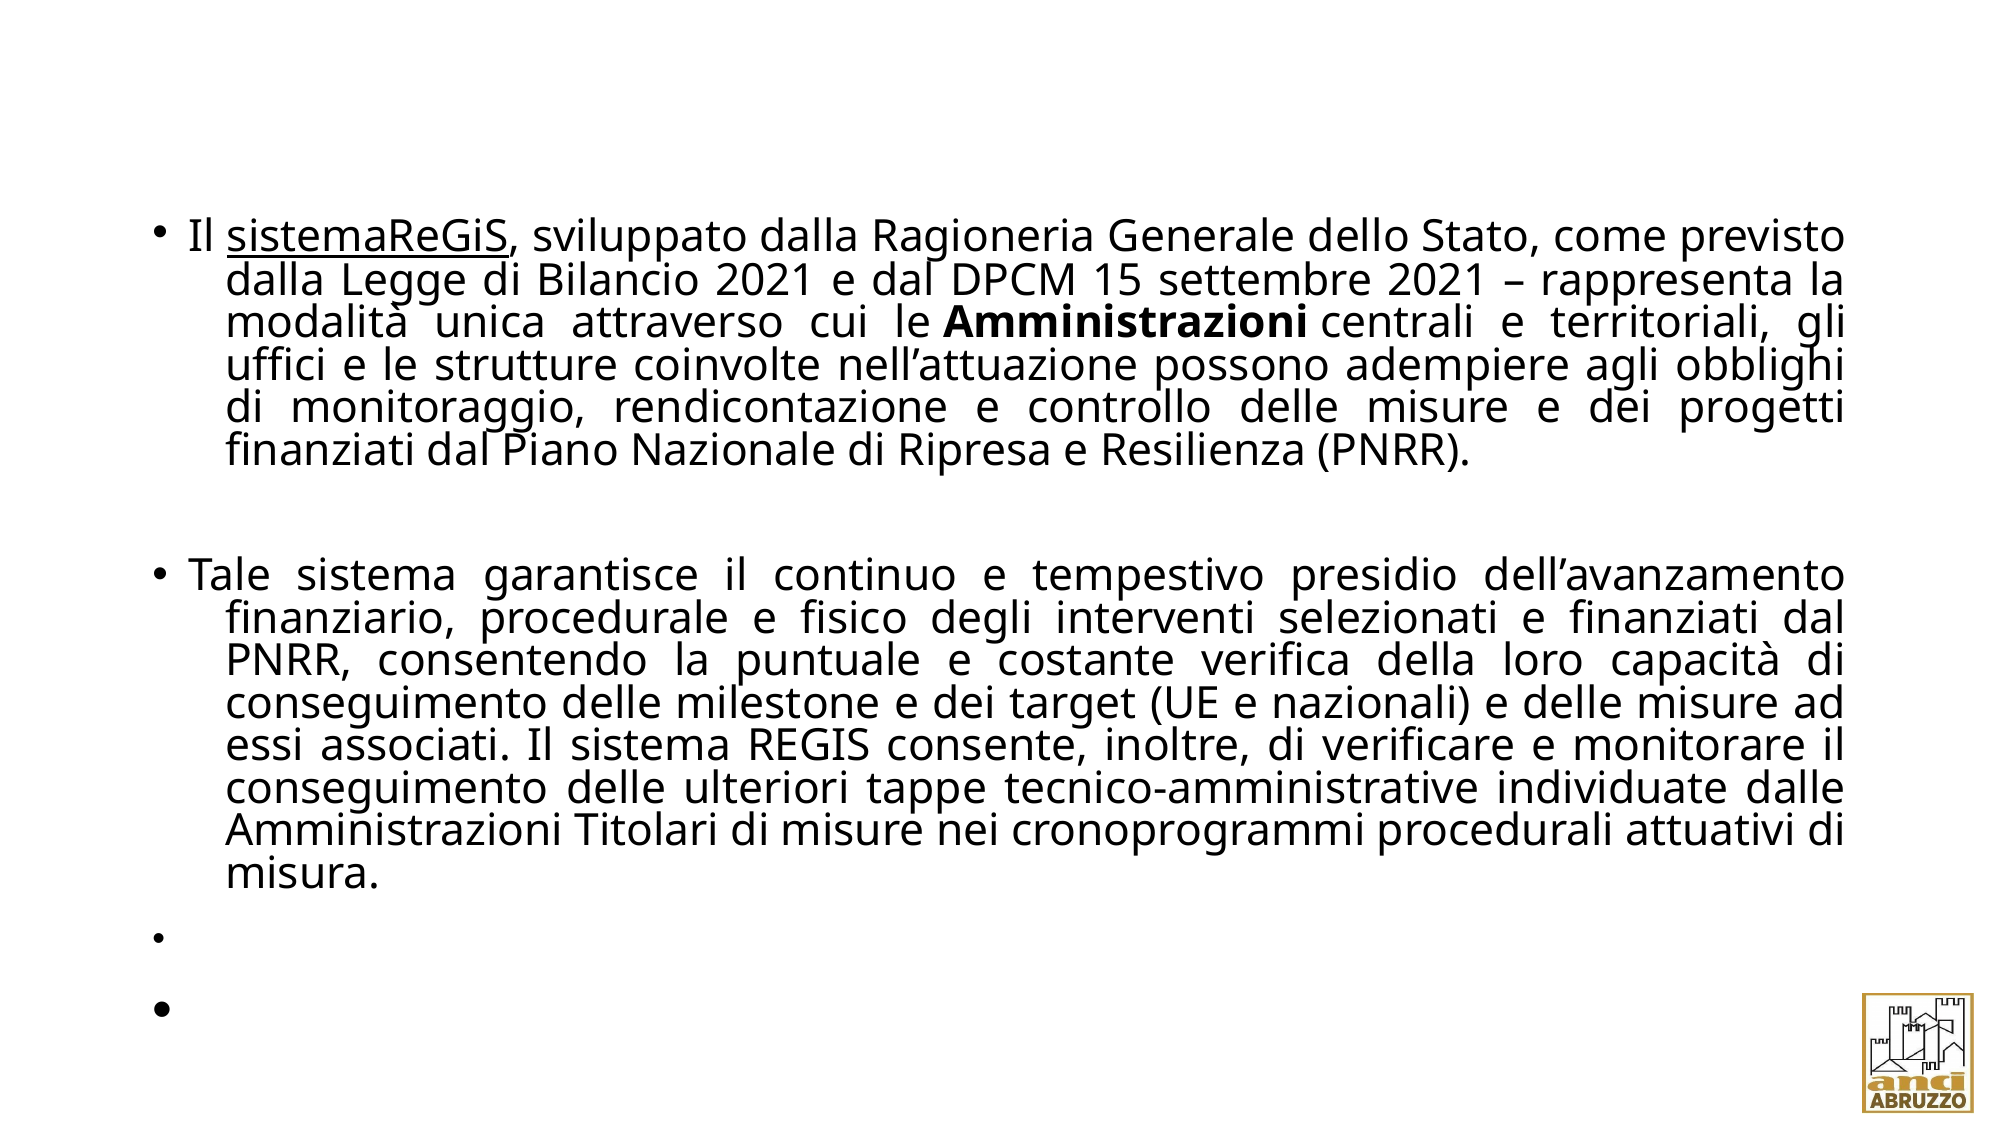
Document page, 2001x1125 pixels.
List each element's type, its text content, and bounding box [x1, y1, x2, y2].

list Il sistema ReGiS, sviluppato dalla Ragioneria Generale dello Stato, come previsto dalla Legge di Bilancio 2021 e dal DPCM 15 settembre 2021 – rappresenta la modalità unica attraverso cui le Amministrazioni centrali e territoriali, gli uffici e le strutture coinvolte nell’attuazione possono adempiere agli obblighi di monitoraggio, rendicontazione e controllo delle misure e dei progetti finanziati dal Piano Nazionale di Ripresa e Resilienza (PNRR). Tale sistema garantisce il continuo e tempestivo presidio dell’avanzamento finanziario, procedurale e fisico degli interventi selezionati e finanziati dal PNRR, consentendo la puntuale e costante verifica della loro capacità di conseguimento delle milestone e dei target (UE e nazionali) e delle misure ad essi associati. Il sistema REGIS consente, inoltre, di verificare e monitorare il conseguimento delle ulteriori tappe tecnico-amministrative individuate dalle Amministrazioni Titolari di misure nei cronoprogrammi procedurali attuativi di misura. [137, 205, 1863, 920]
